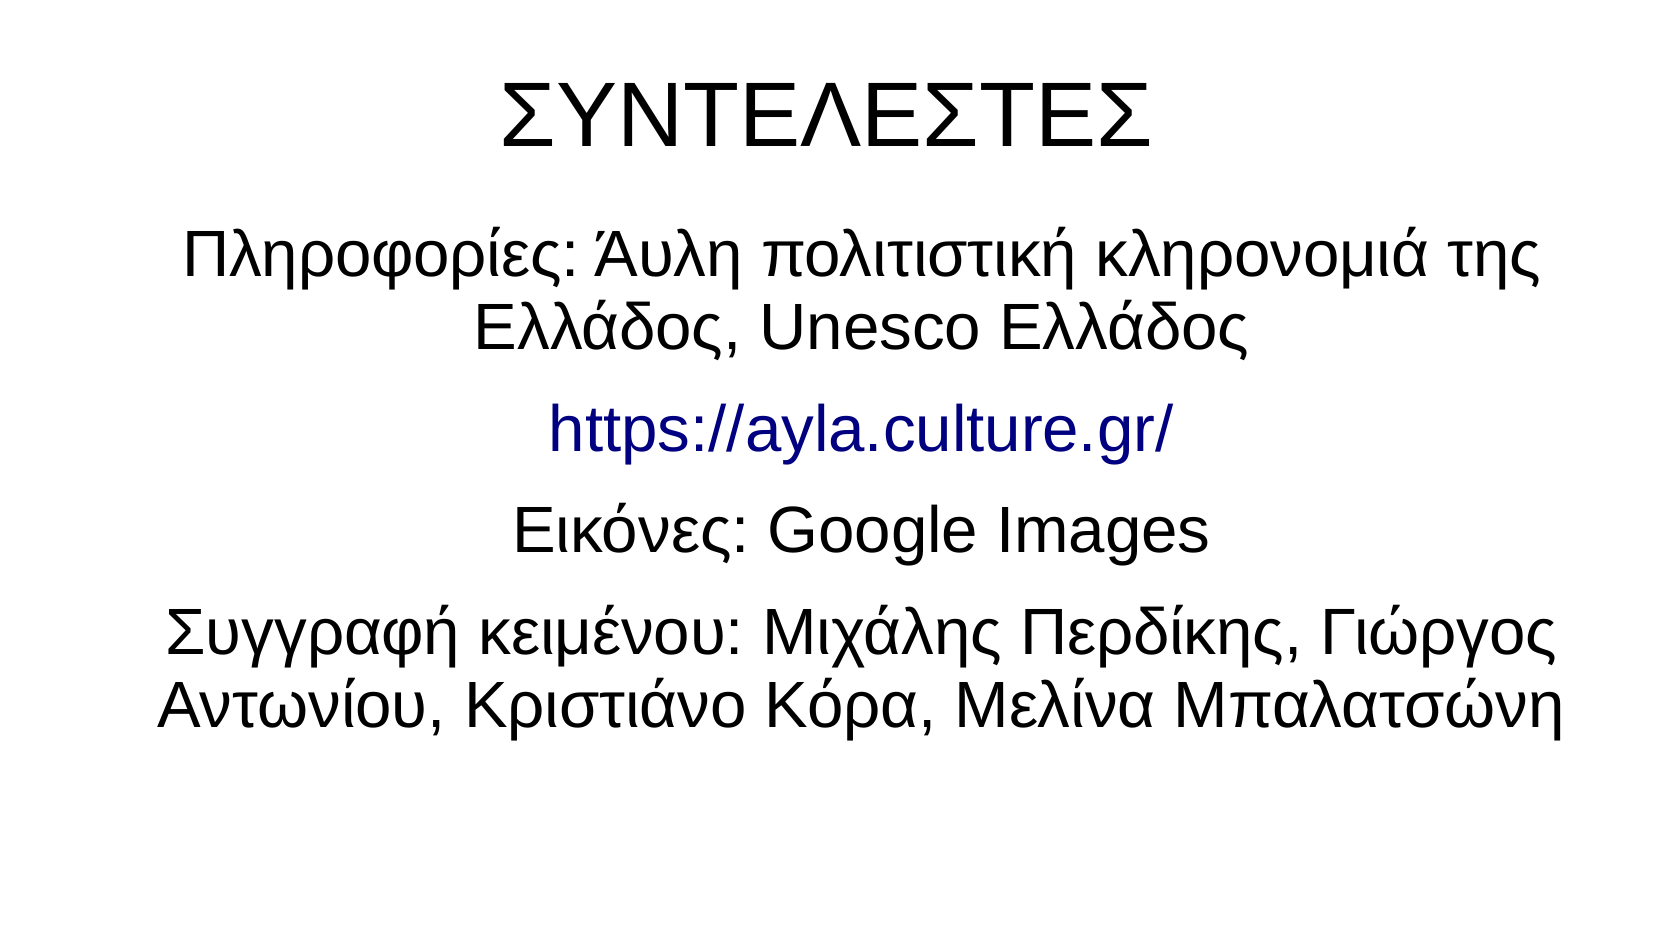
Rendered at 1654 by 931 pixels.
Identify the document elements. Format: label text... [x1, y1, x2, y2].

title ΣΥΝΤΕΛΕΣΤΕΣ [82, 37, 1571, 193]
list Πληροφορίες: Άυλη πολιτιστική κληρονομιά της Ελλάδος, Unesco Ελλάδος https://ayla.culture.gr/ Εικόνες: Google Images Συγγραφή κειμένου: Μιχάλης Περδίκης, Γιώργος Αντωνίου, Κριστιάνο Κόρα, Μελίνα Μπαλατσώνη [82, 217, 1571, 758]
